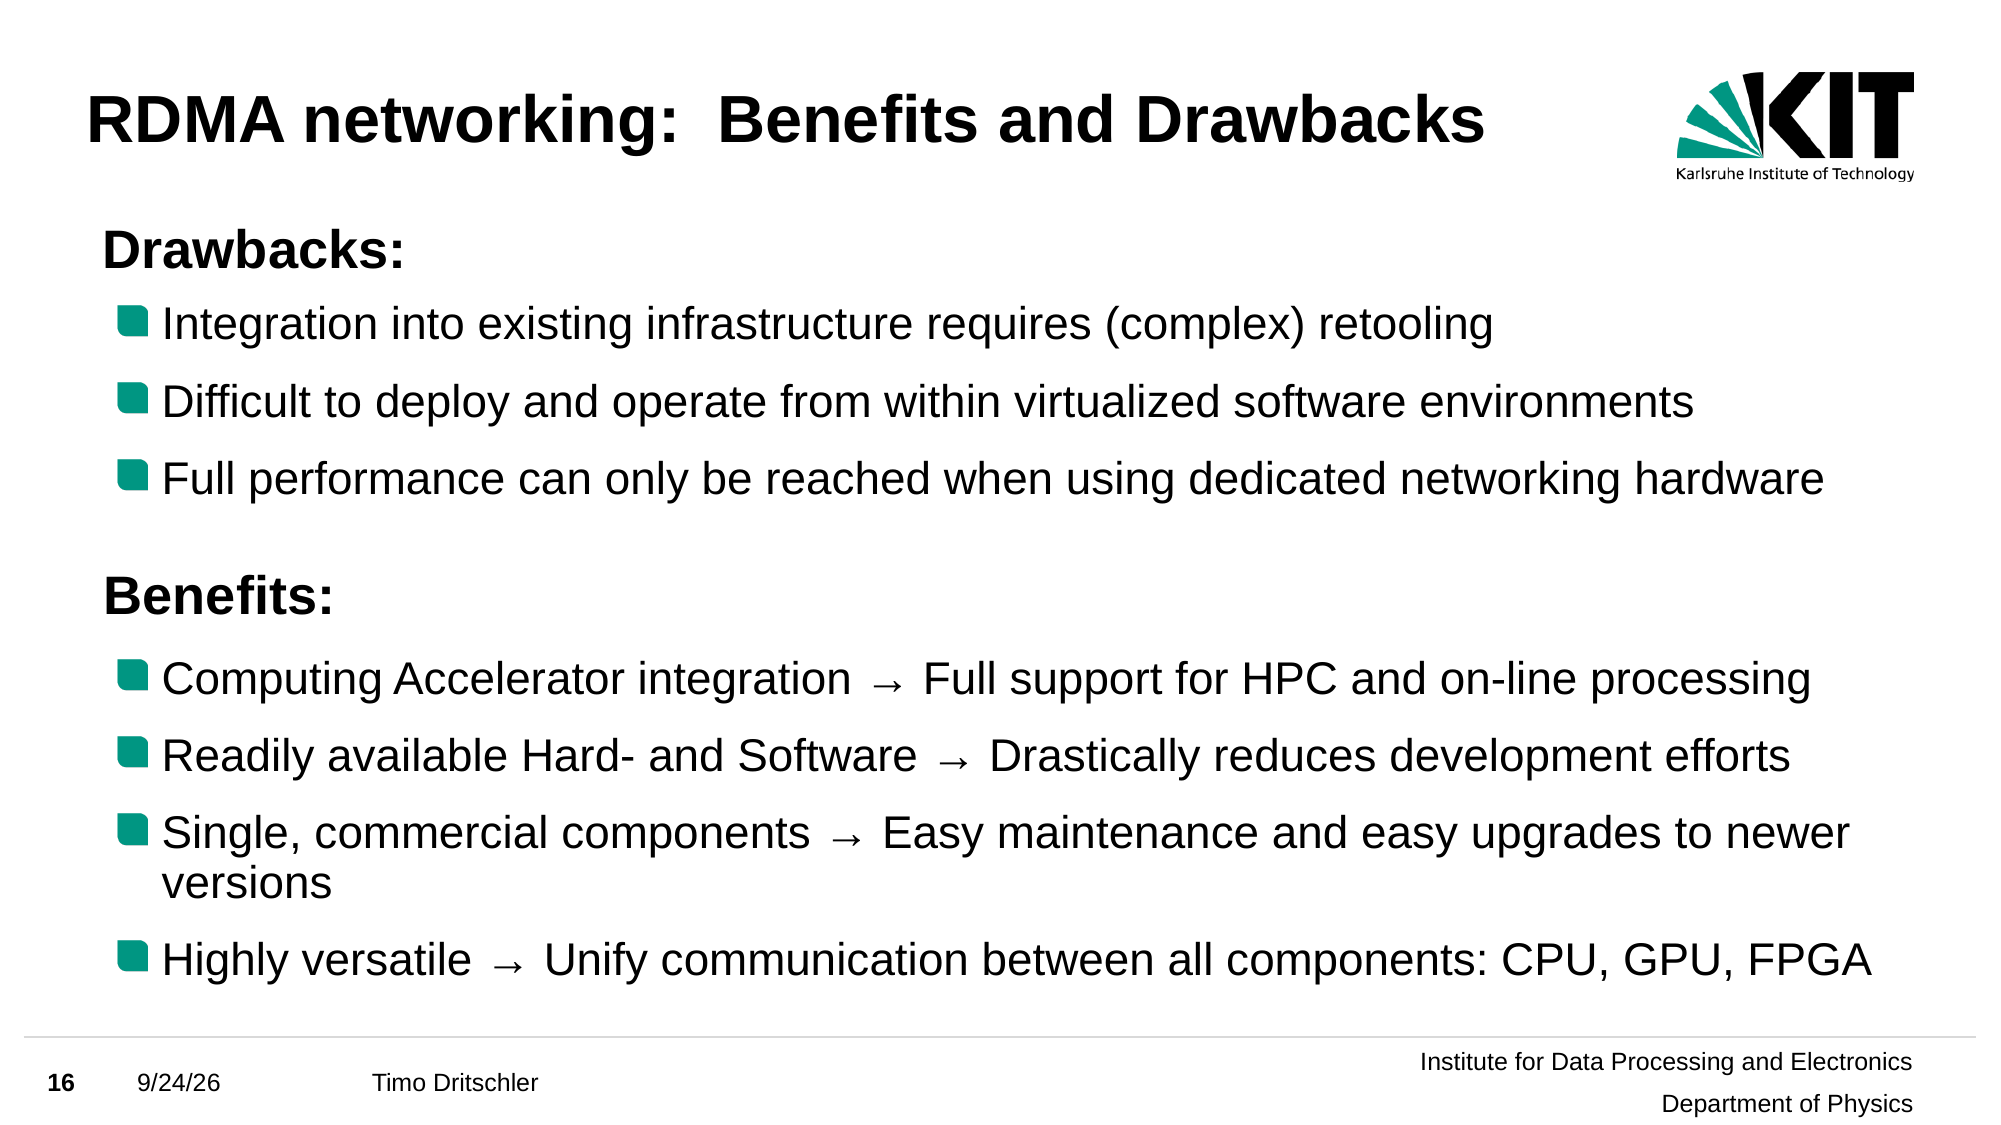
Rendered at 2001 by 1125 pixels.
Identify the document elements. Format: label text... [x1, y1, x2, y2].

title RDMA networking: Benefits and Drawbacks [86, 29, 1589, 156]
list Integration into existing infrastructure requires (complex) retooling Difficult to deploy and operate from within virtualized software environments Full performance can only be reached when using dedicated networking hardware [117, 300, 1949, 532]
list Computing Accelerator integration → Full support for HPC and on-line processing Readily available Hard- and Software → Drastically reduces development efforts Single, commercial components → Easy maintenance and easy upgrades to newer versions Highly versatile → Unify communication between all components: CPU, GPU, FPGA [117, 654, 1949, 1034]
slide_number 3/10/21 [137, 1038, 362, 1125]
text_box Benefits: [88, 557, 1359, 634]
text_box Drawbacks: [87, 211, 1358, 288]
picture [1677, 72, 1914, 182]
slide_number <number> [47, 1038, 119, 1125]
